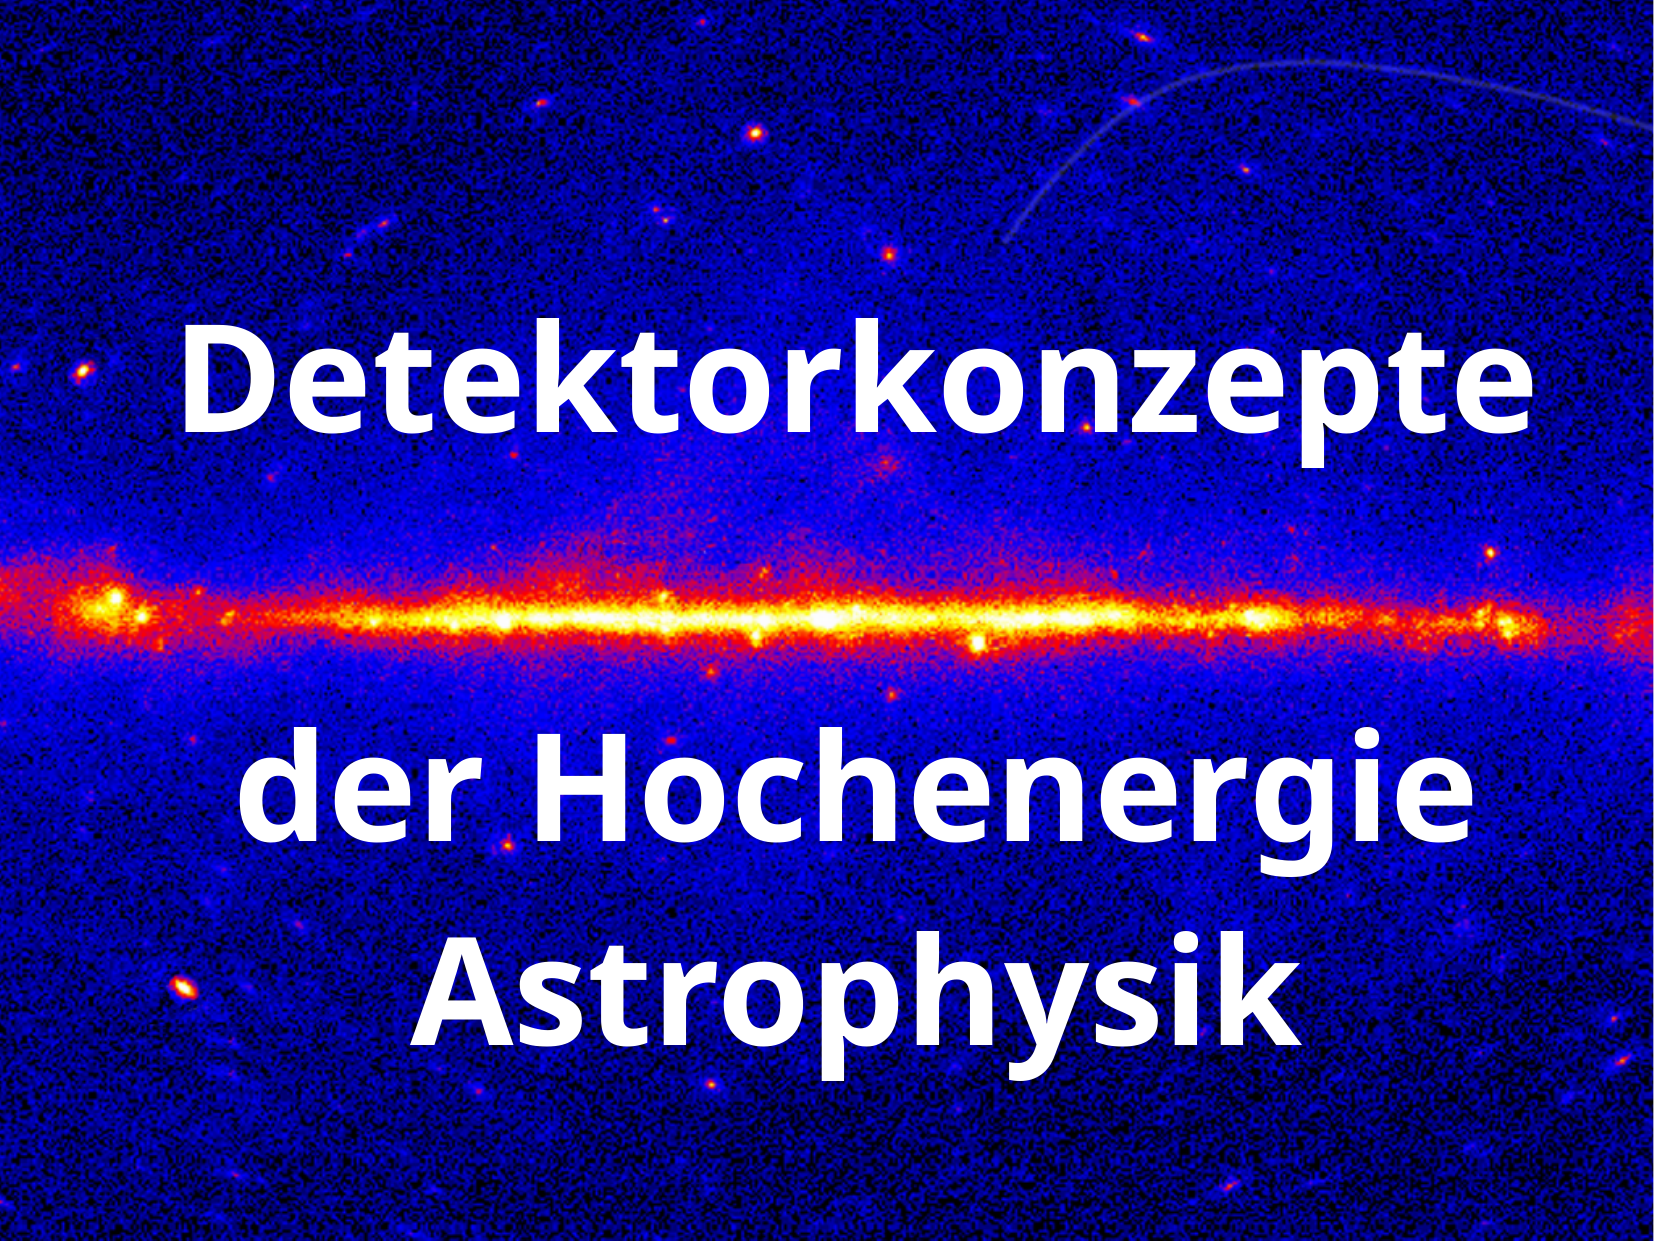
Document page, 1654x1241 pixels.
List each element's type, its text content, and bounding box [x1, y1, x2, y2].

text_box Detektorkonzepte der Hochenergie Astrophysik [88, 265, 1625, 1004]
picture [0, 0, 1654, 1241]
